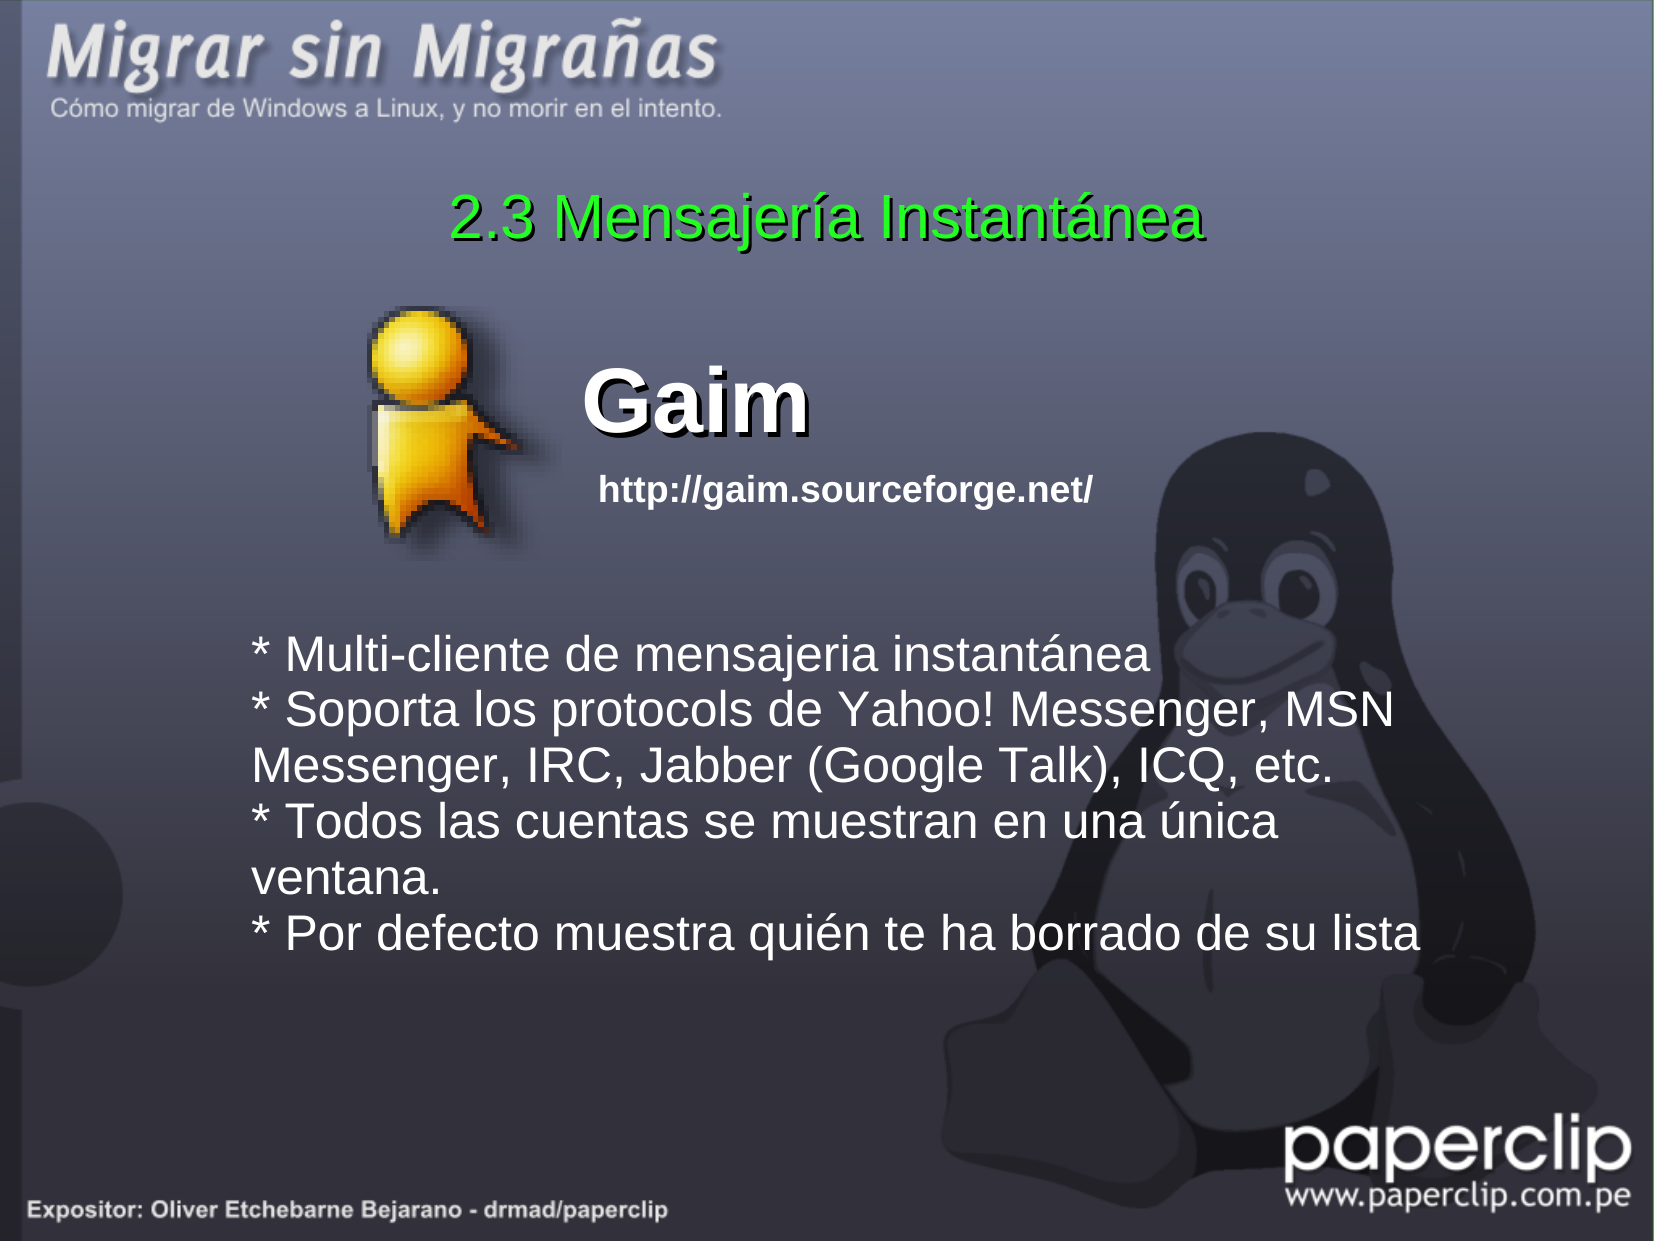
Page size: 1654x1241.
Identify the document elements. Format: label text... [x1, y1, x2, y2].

title 2.3 Mensajería Instantánea [82, 177, 1571, 257]
text_box http://gaim.sourceforge.net/ [583, 460, 1110, 518]
text_box * Multi-cliente de mensajeria instantánea * Soporta los protocols de Yahoo! Messenger, MSN Messenger, IRC, Jabber (Google Talk), ICQ, etc. * Todos las cuentas se muestran en una única ventana. * Por defecto muestra quién te ha borrado de su lista [236, 618, 1447, 968]
picture [0, 0, 1654, 1241]
text_box Gaim [566, 342, 1542, 460]
